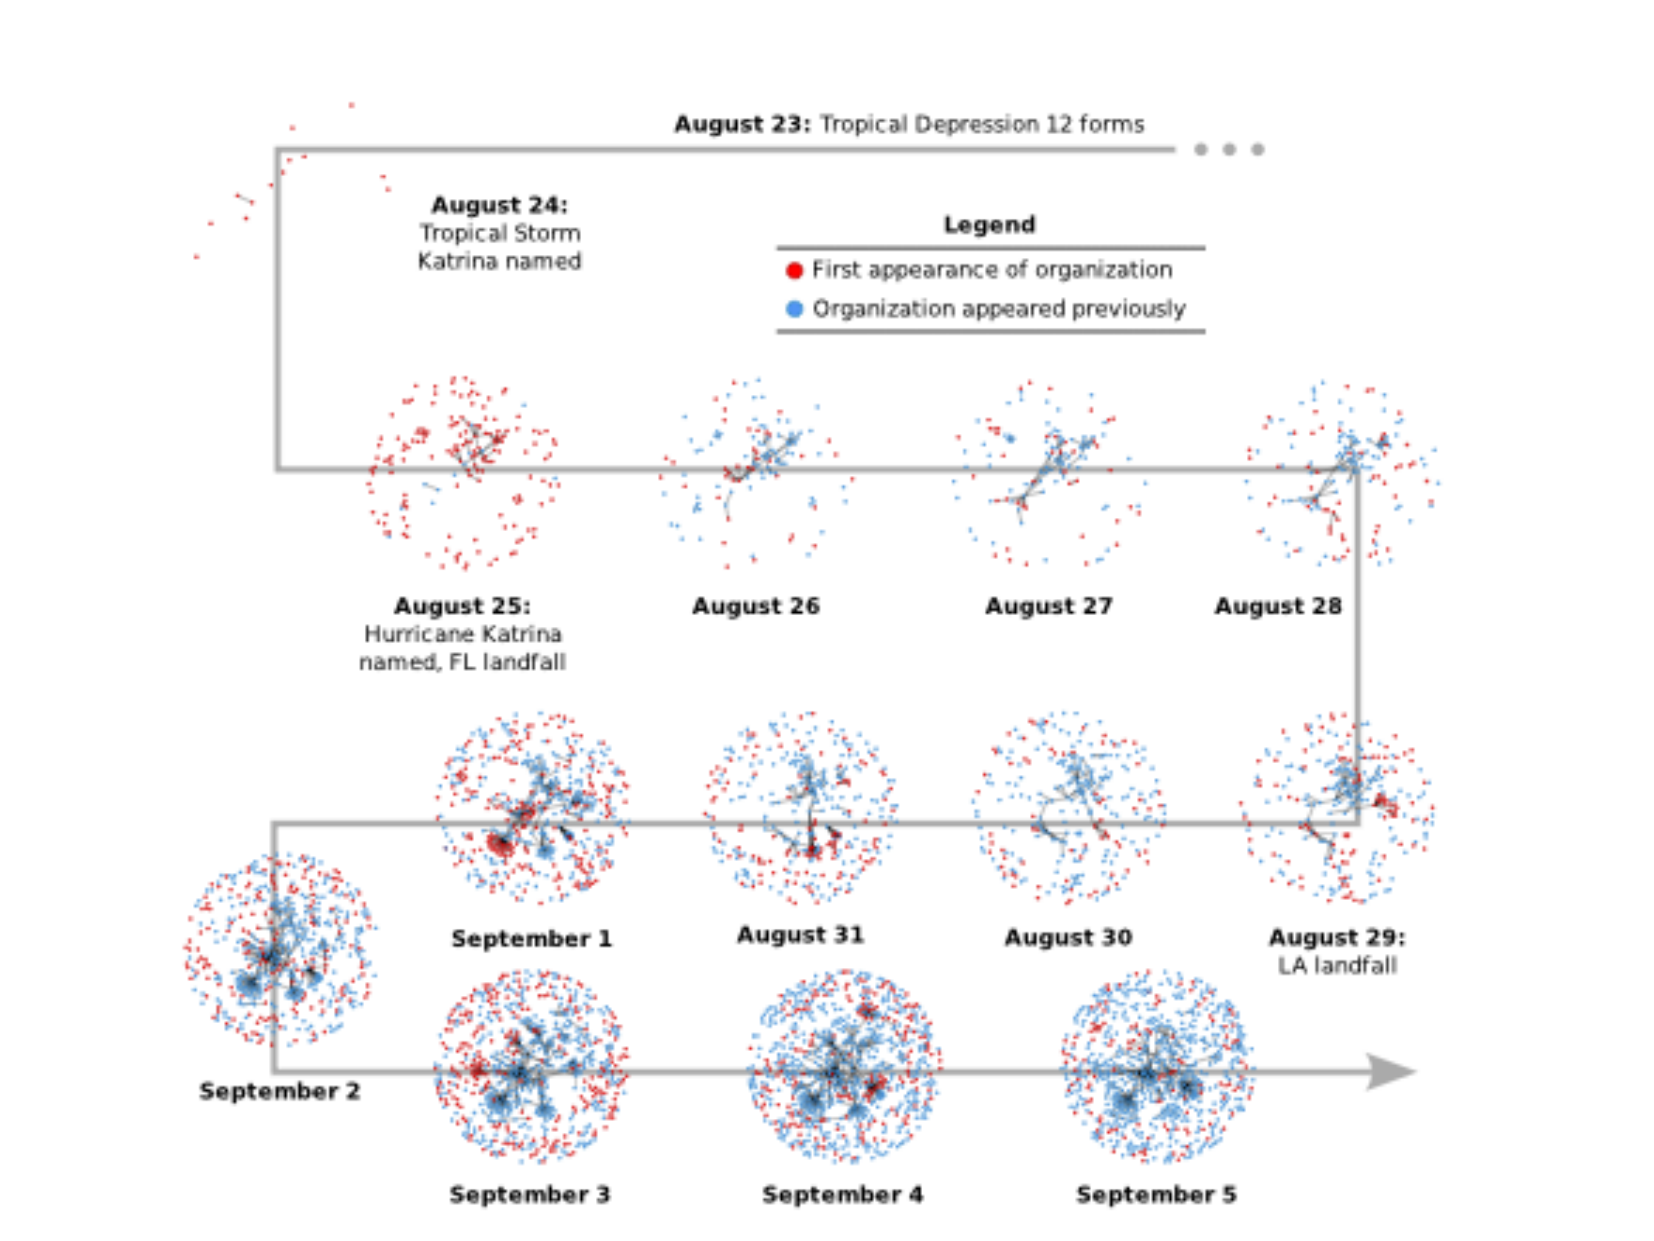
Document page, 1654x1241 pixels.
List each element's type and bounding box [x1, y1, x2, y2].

picture [82, 39, 1463, 1241]
